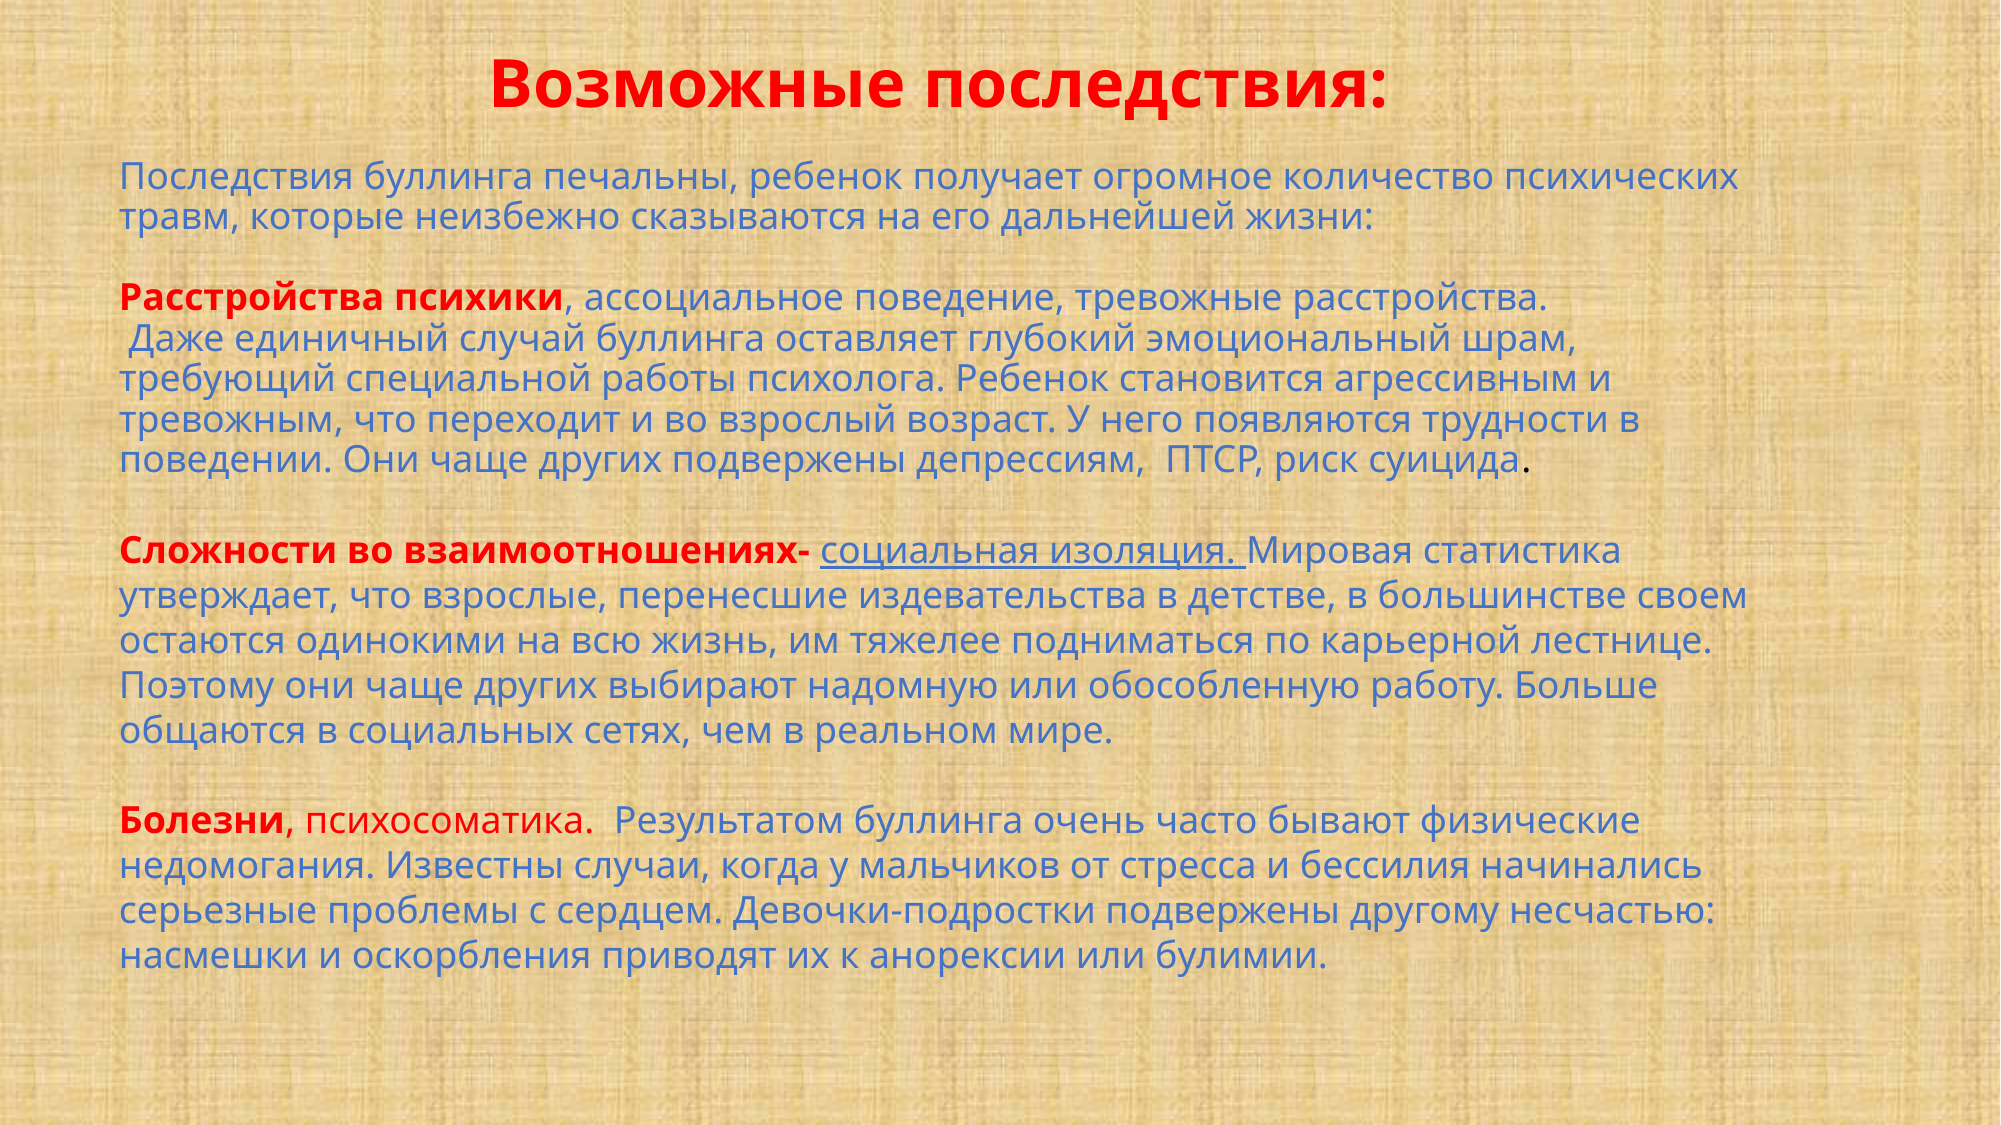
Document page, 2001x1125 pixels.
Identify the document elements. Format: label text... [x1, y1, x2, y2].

text_box Возможные последствия: Последствия буллинга печальны, ребенок получает огромное количество психических травм, которые неизбежно сказываются на его дальнейшей жизни: Расстройства психики, ассоциальное поведение, тревожные расстройства. Даже единичный случай буллинга оставляет глубокий эмоциональный шрам, требующий специальной работы психолога. Ребенок становится агрессивным и тревожным, что переходит и во взрослый возраст. У него появляются трудности в поведении. Они чаще других подвержены депрессиям, ПТСР, риск суицида. Сложности во взаимоотношениях- социальная изоляция. Мировая статистика утверждает, что взрослые, перенесшие издевательства в детстве, в большинстве своем остаются одинокими на всю жизнь, им тяжелее подниматься по карьерной лестнице. Поэтому они чаще других выбирают надомную или обособленную работу. Больше общаются в социальных сетях, чем в реальном мире. Болезни, психосоматика. Результатом буллинга очень часто бывают физические недомогания. Известны случаи, когда у мальчиков от стресса и бессилия начинались серьезные проблемы с сердцем. Девочки-подростки подвержены другому несчастью: насмешки и оскорбления приводят их к анорексии или булимии. [104, 77, 1774, 510]
picture [0, 0, 2001, 1125]
